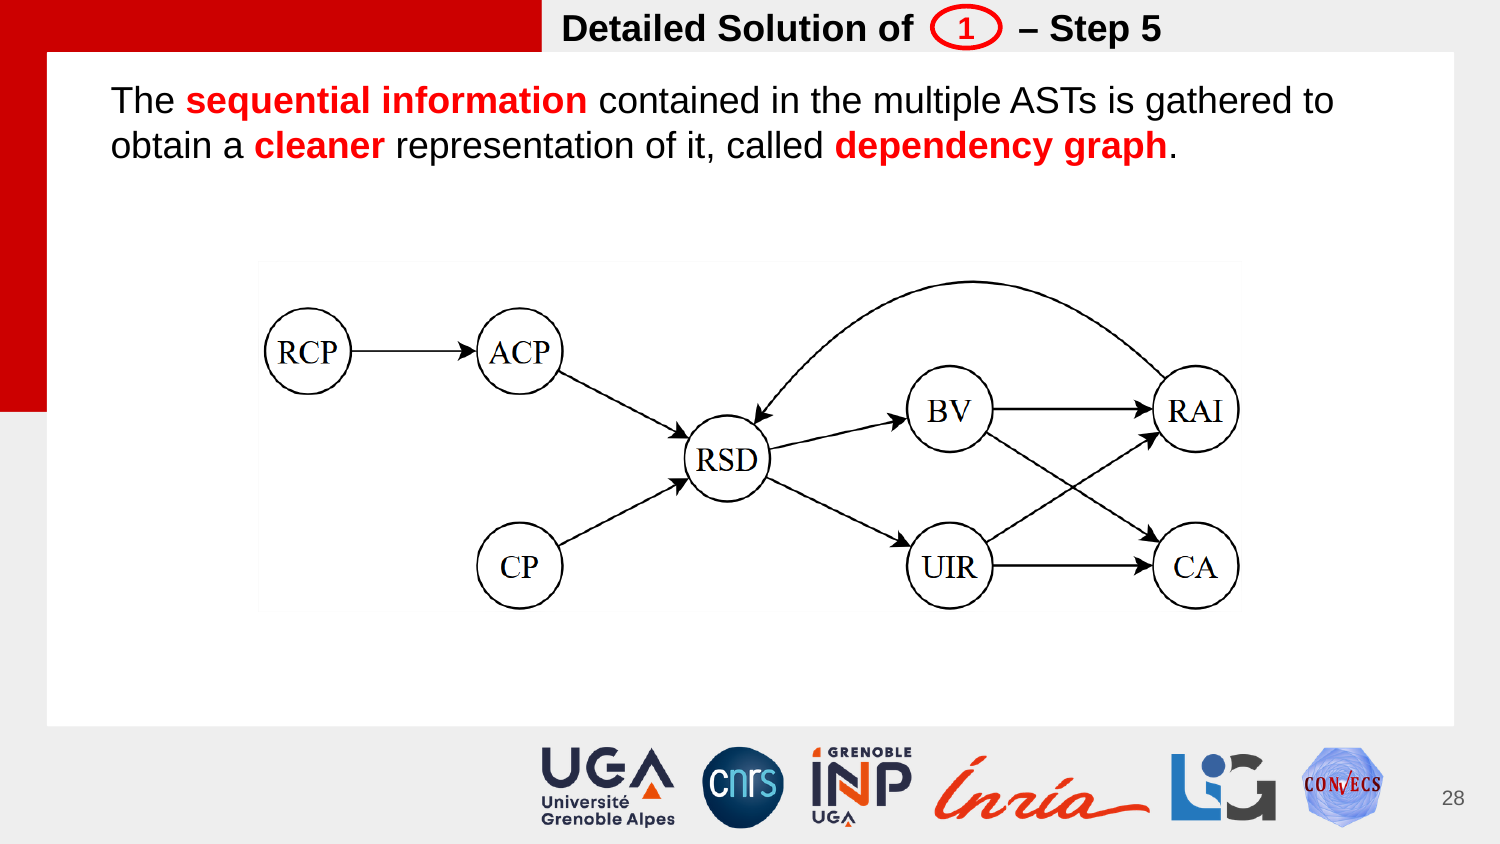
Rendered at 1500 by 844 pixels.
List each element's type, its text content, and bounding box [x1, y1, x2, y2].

text_box Detailed Solution of – Step 5 [546, 0, 1441, 55]
text_box The sequential information contained in the multiple ASTs is gathered to obtain a cleaner representation of it, called dependency graph. [95, 72, 1405, 231]
text_box 1 [932, 6, 1001, 49]
picture [0, 0, 1500, 844]
slide_number <numéro> [1389, 764, 1480, 830]
